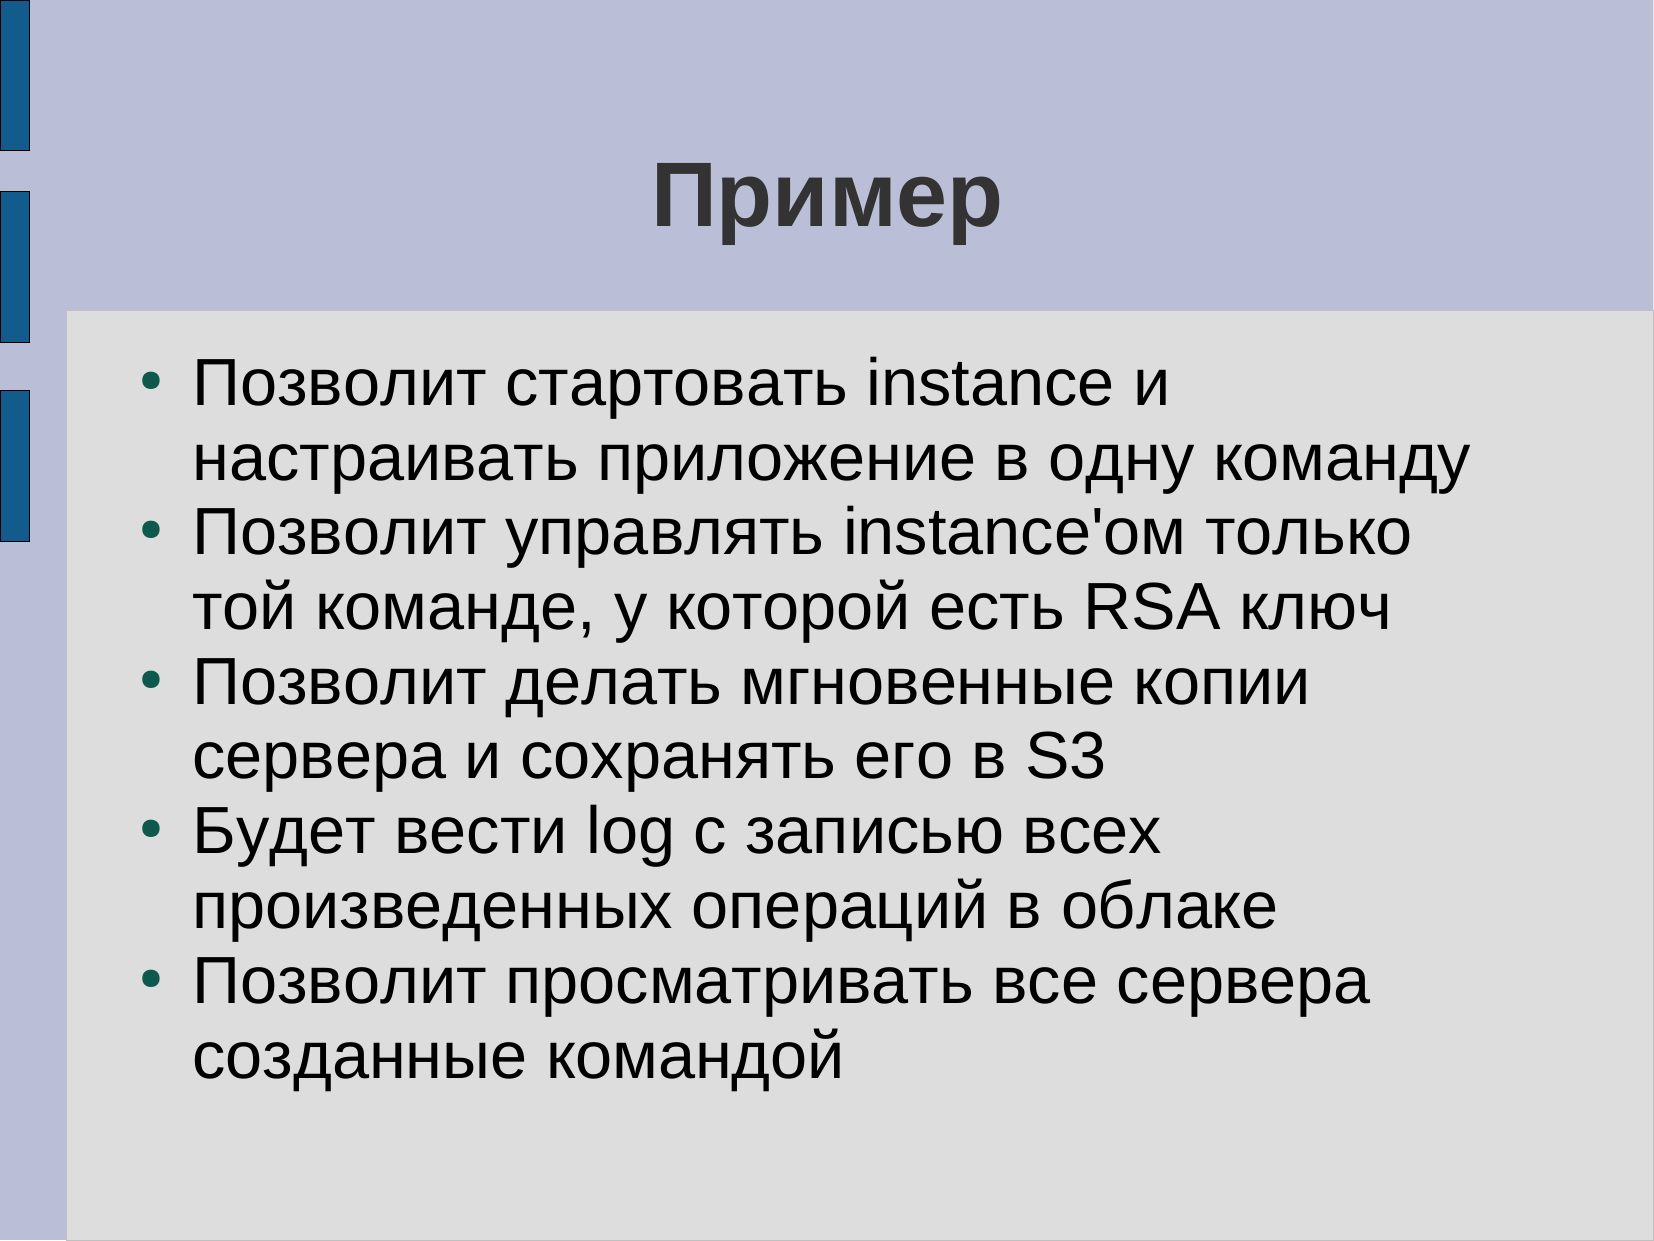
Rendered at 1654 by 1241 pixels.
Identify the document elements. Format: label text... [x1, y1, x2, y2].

list Позволит стартовать instance и настраивать приложение в одну команду Позволит управлять instance'ом только той команде, у которой есть RSA ключ Позволит делать мгновенные копии сервера и сохранять его в S3 Будет вести log с записью всех произведенных операций в облаке Позволит просматривать все сервера созданные командой [121, 344, 1534, 1149]
title Пример [121, 98, 1534, 291]
